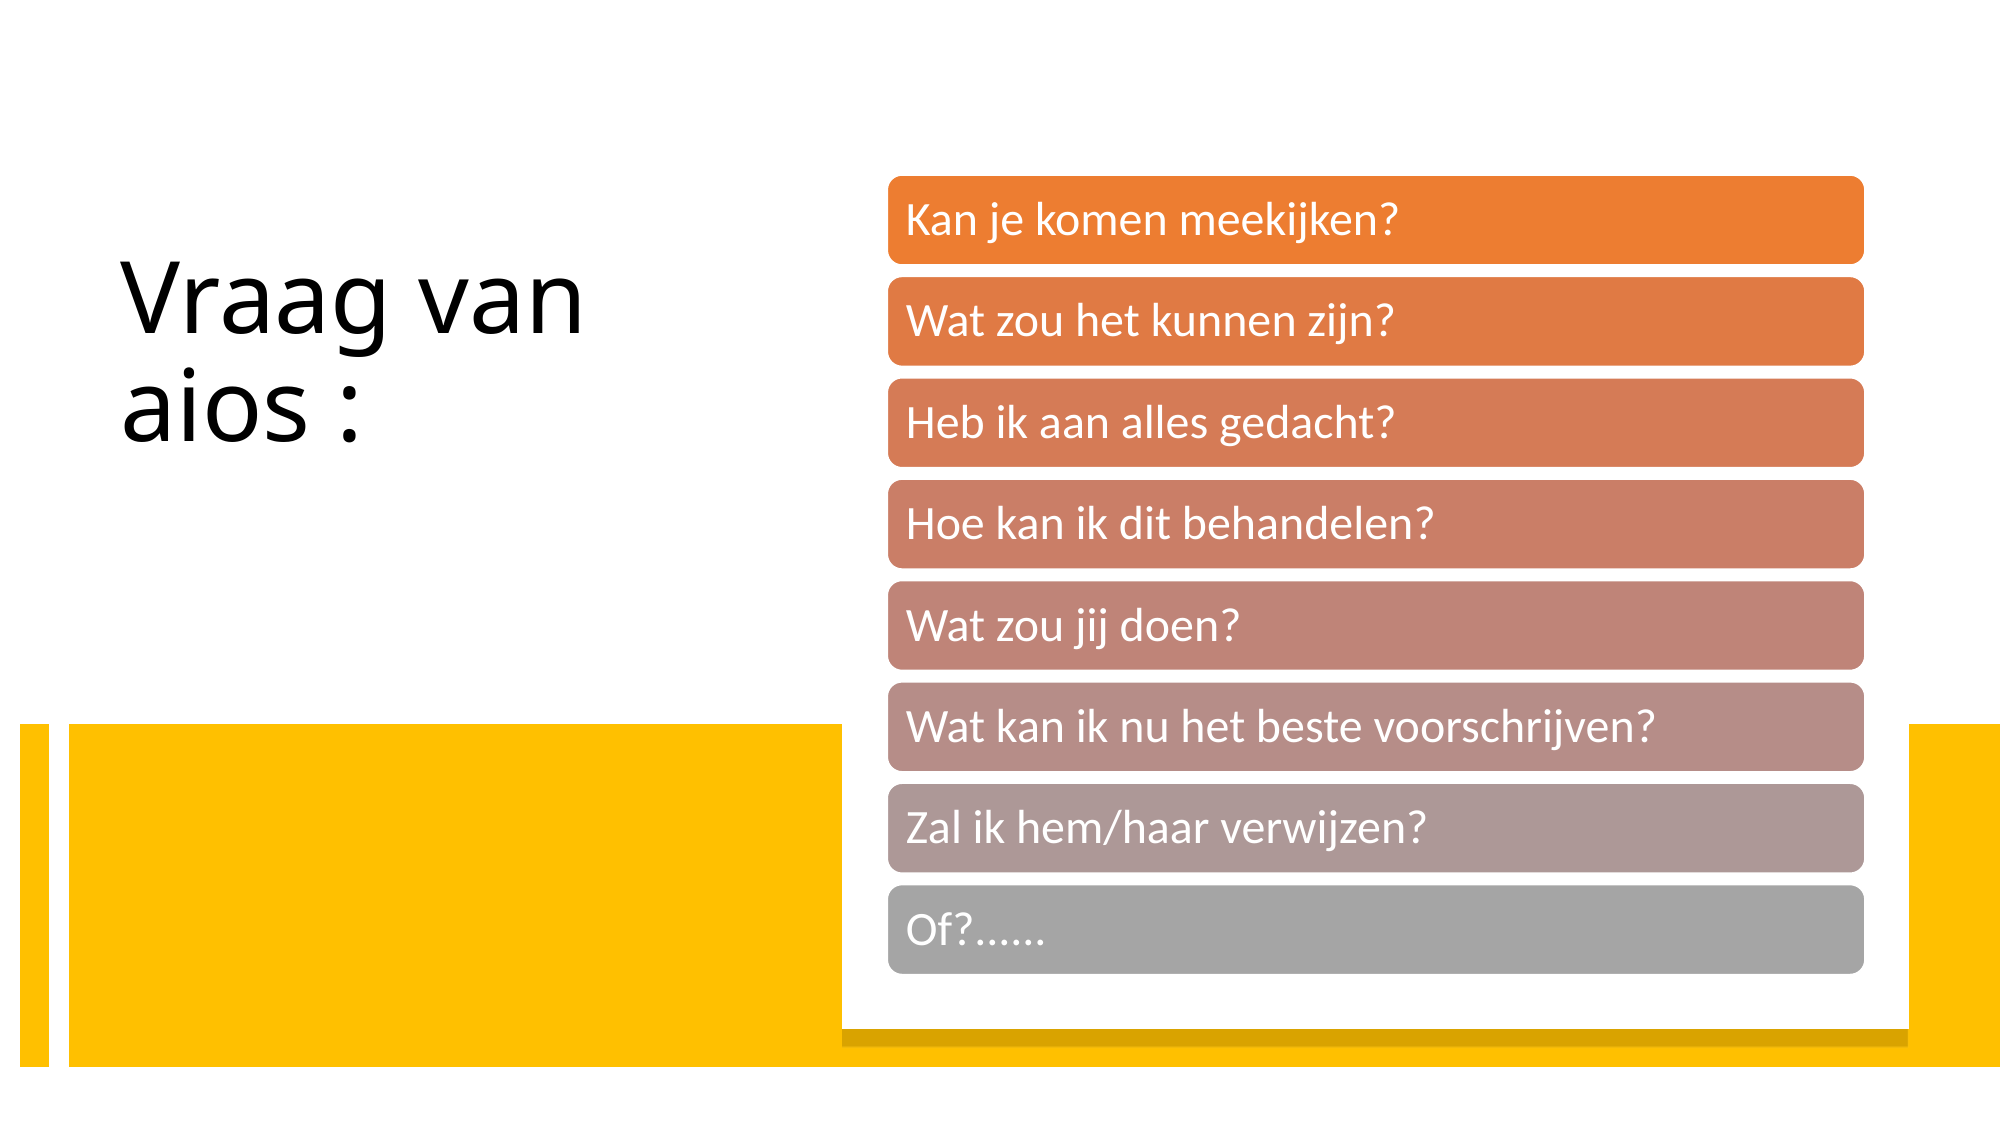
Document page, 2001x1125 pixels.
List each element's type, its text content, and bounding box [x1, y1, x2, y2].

text_box Wat kan ik nu het beste voorschrijven? [887, 681, 1866, 773]
text_box Kan je komen meekijken? [887, 174, 1866, 266]
text_box Wat zou jij doen? [887, 580, 1866, 671]
title Vraag van aios : [105, 239, 729, 682]
text_box Of?...... [887, 884, 1866, 975]
text_box [0, 0, 2000, 1125]
text_box Heb ik aan alles gedacht? [887, 377, 1866, 469]
text_box Zal ik hem/haar verwijzen? [887, 782, 1866, 874]
text_box Hoe kan ik dit behandelen? [887, 478, 1866, 570]
text_box Wat zou het kunnen zijn? [887, 276, 1866, 367]
